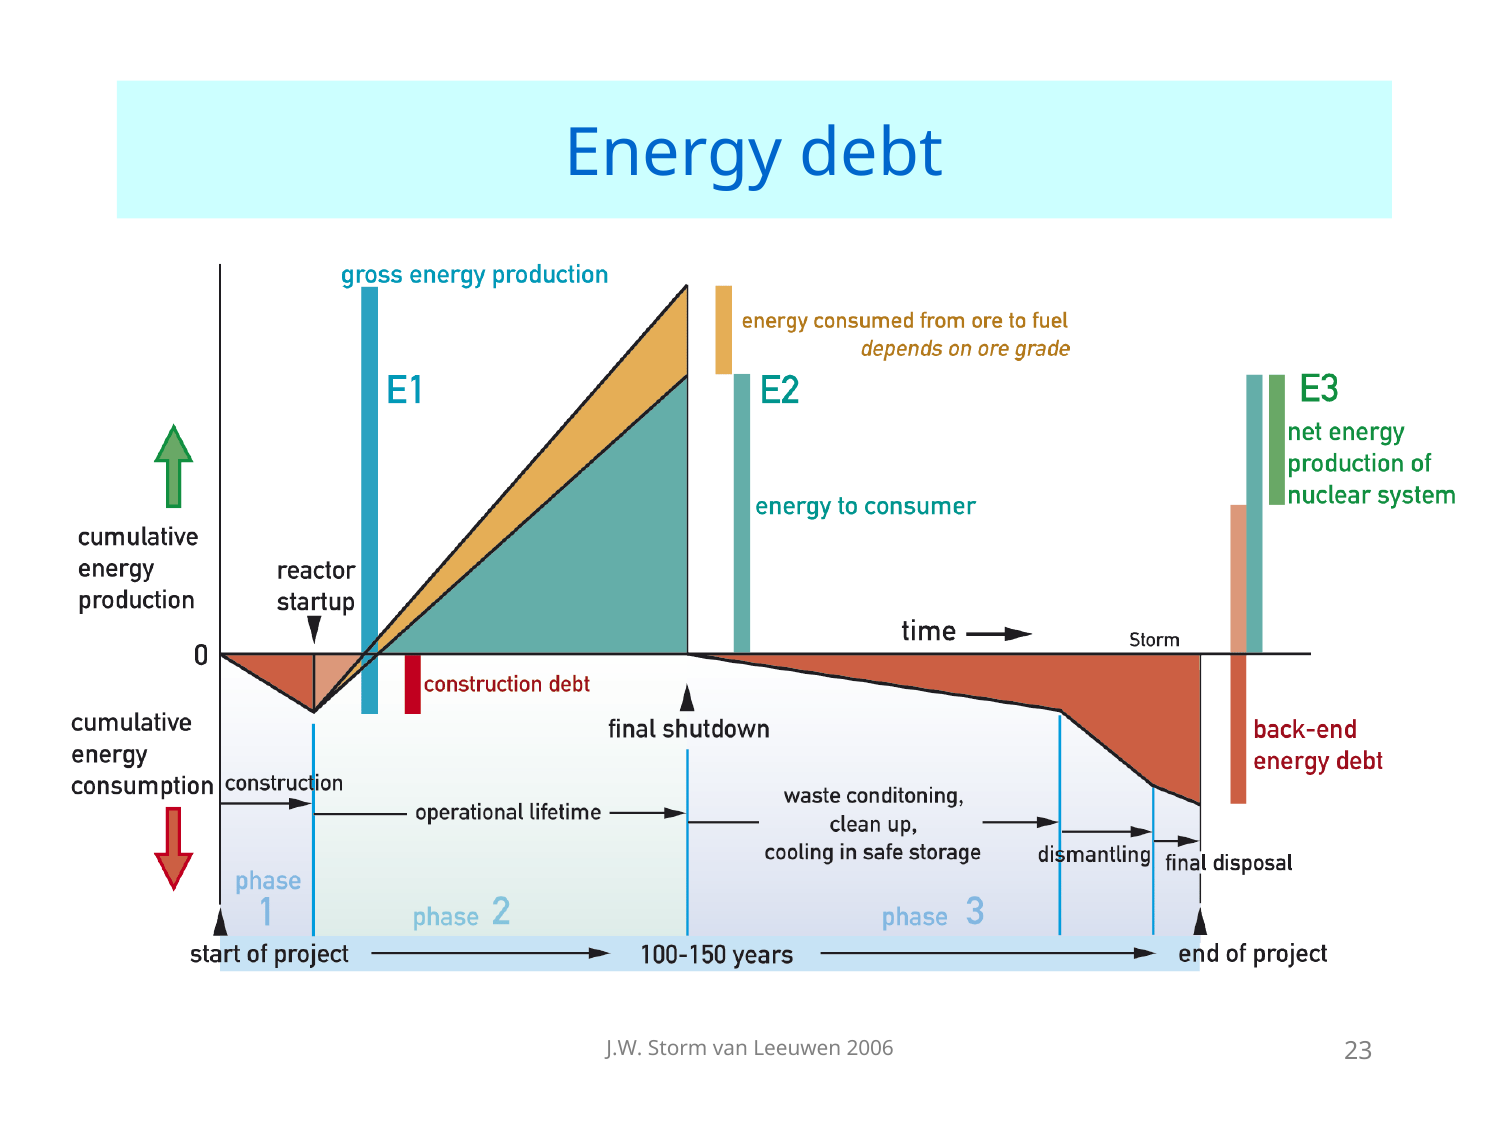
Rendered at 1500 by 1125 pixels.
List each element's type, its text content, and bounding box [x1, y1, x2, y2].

picture [71, 260, 1457, 972]
title Energy debt [116, 80, 1392, 219]
